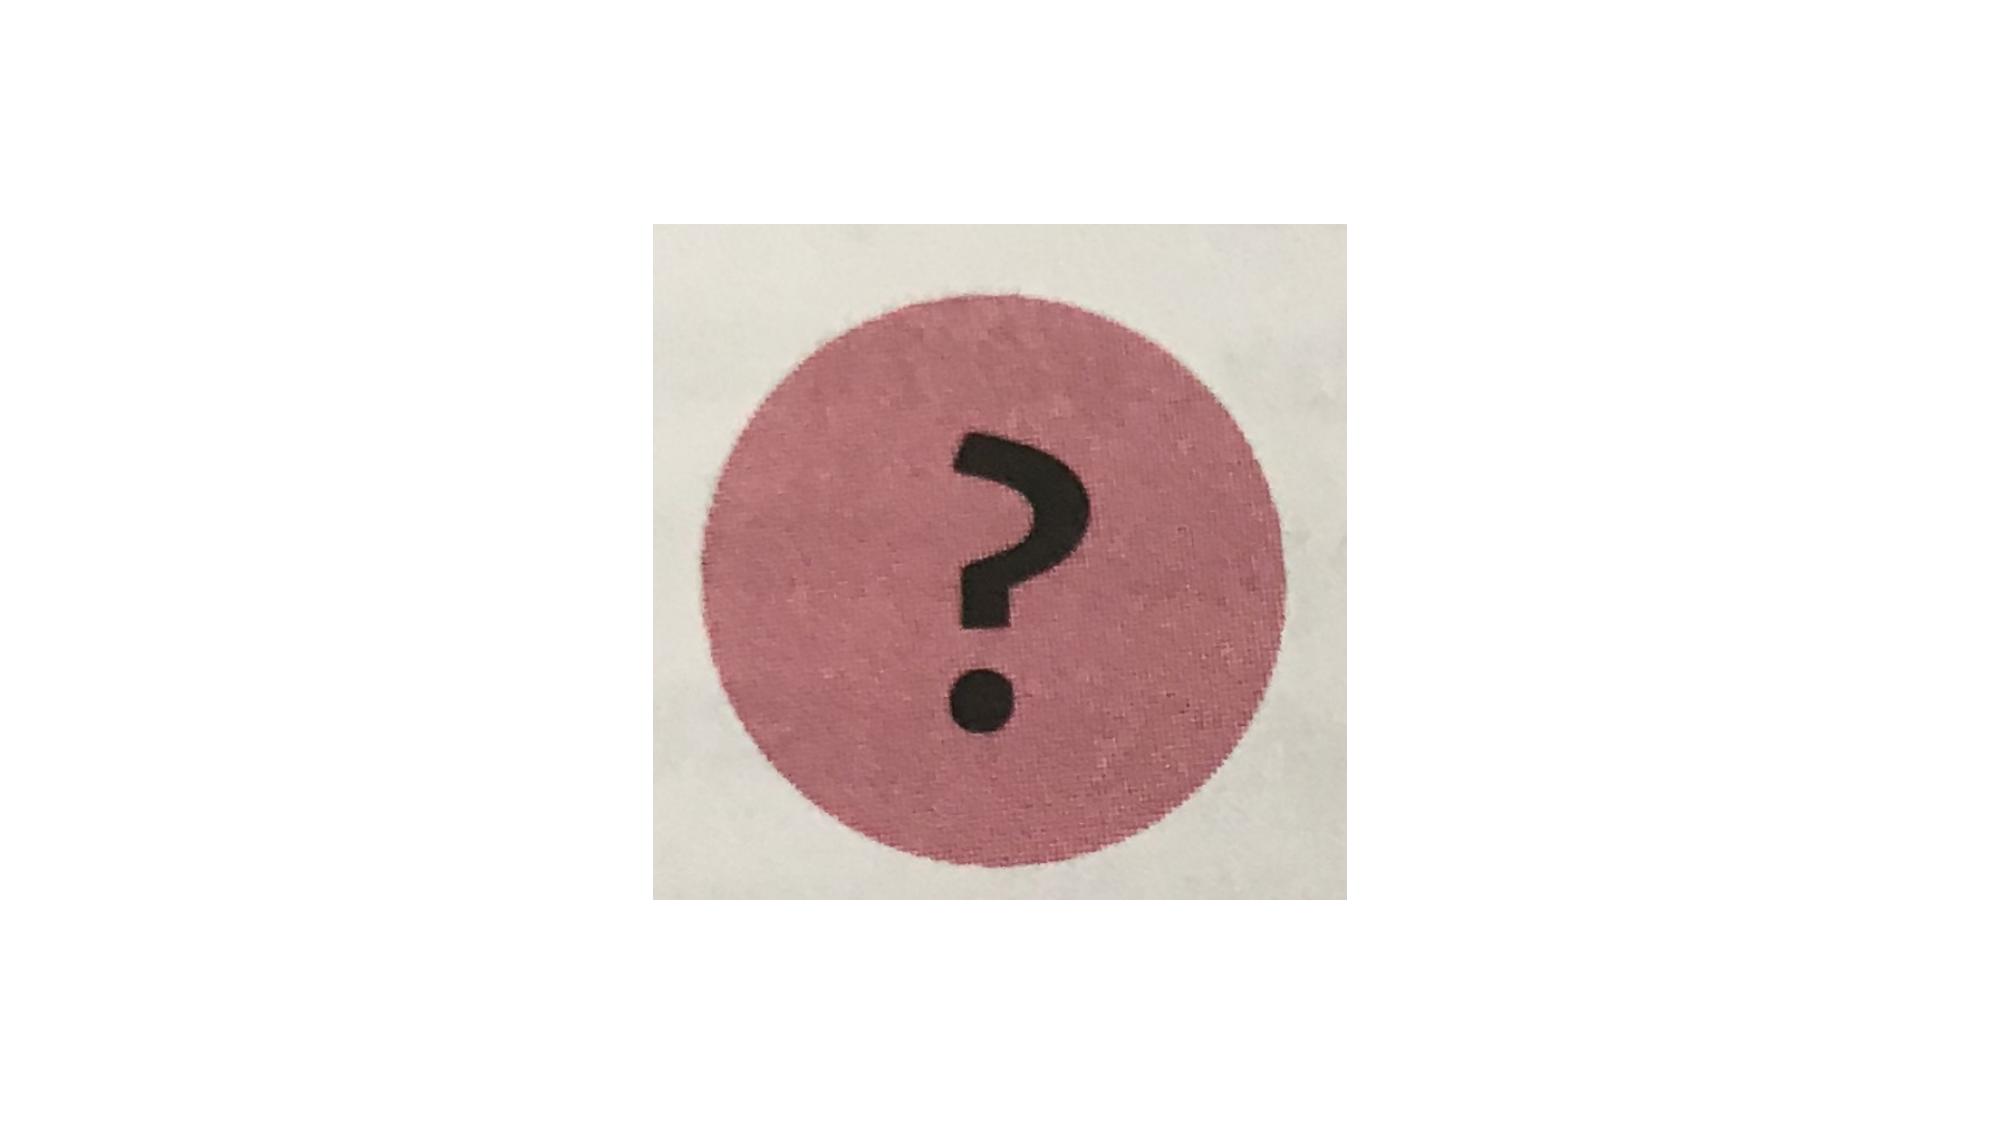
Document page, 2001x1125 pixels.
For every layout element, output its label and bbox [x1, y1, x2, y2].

picture [653, 224, 1347, 900]
